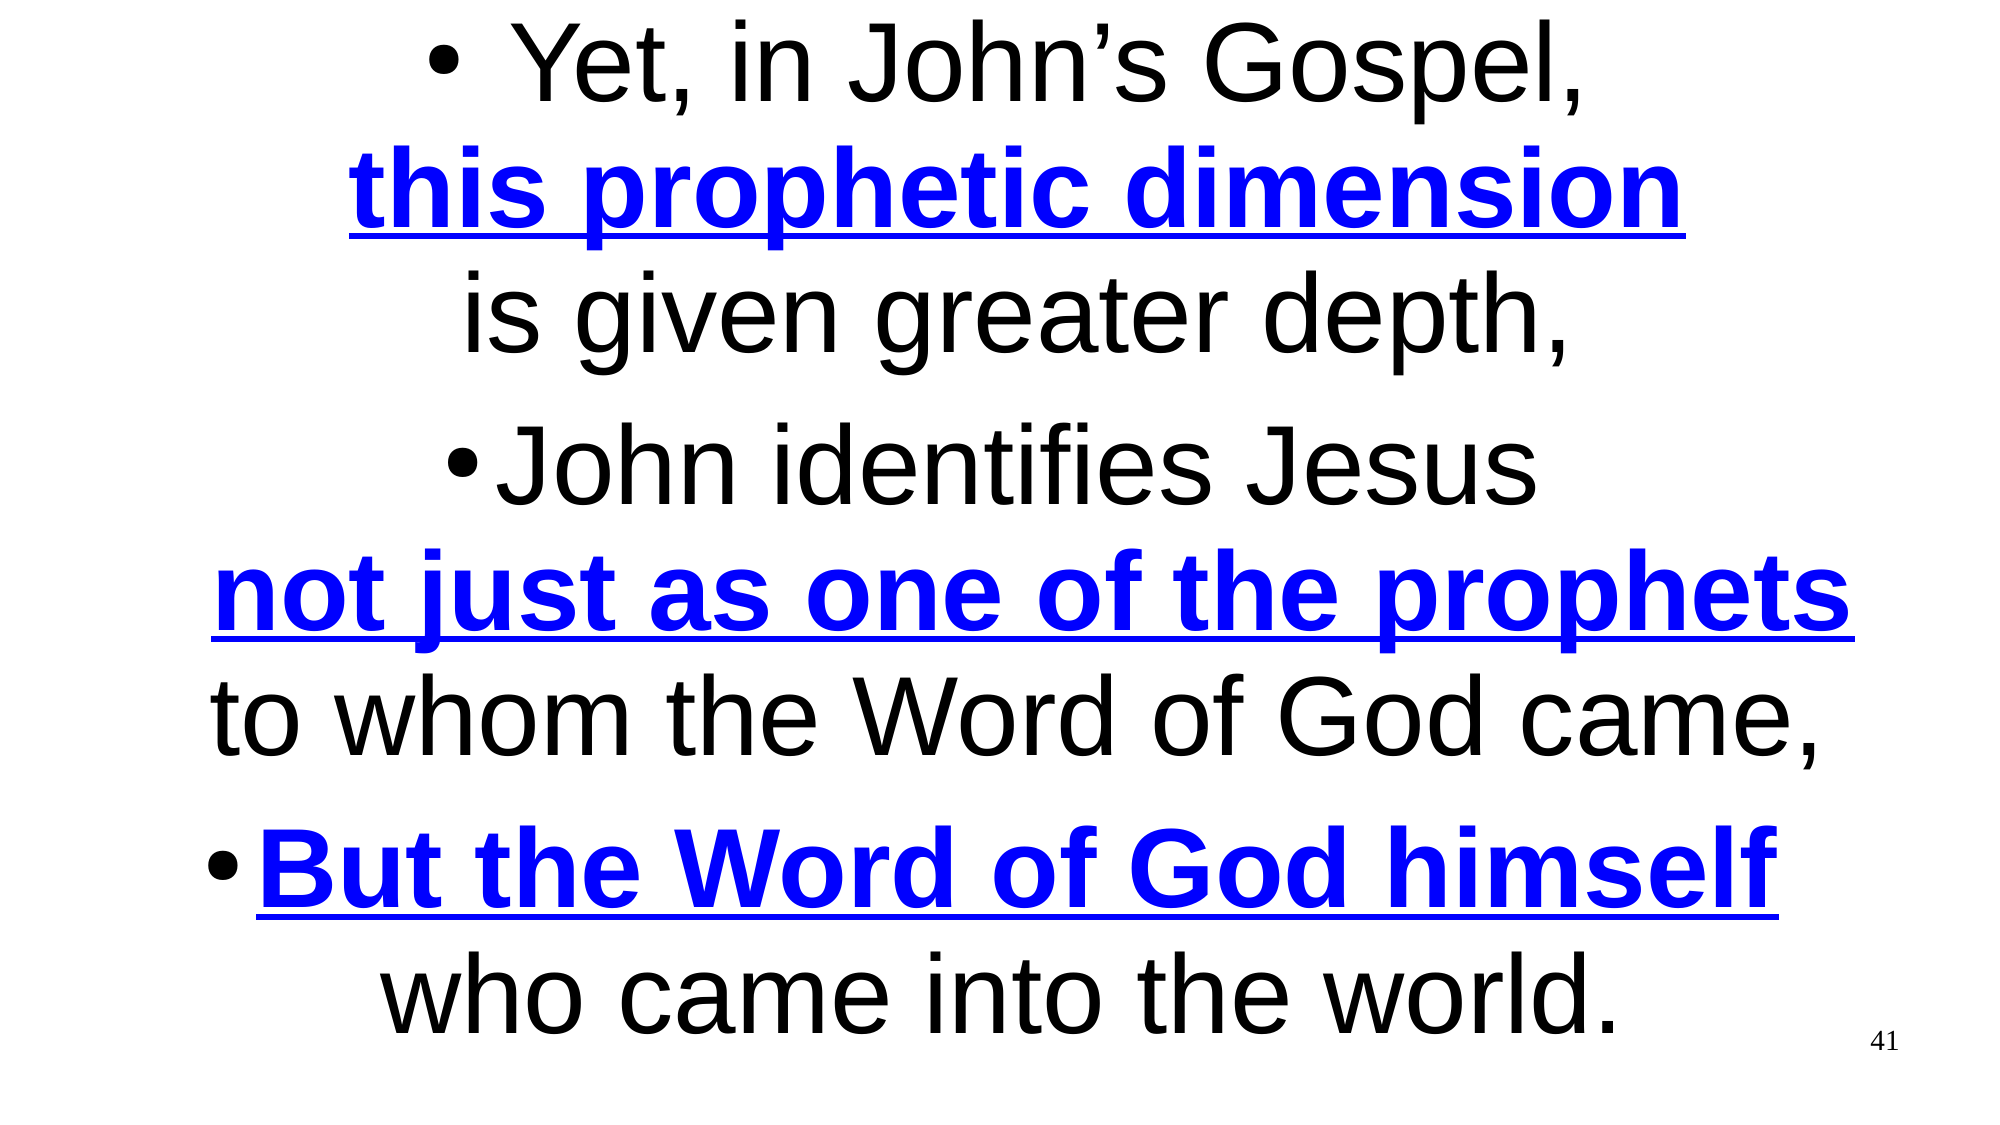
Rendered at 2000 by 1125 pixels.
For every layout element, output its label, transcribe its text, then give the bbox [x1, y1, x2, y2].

list Yet, in John’s Gospel, this prophetic dimension is given greater depth, John identifies Jesus not just as one of the prophets to whom the Word of God came, But the Word of God himself who came into the world. [0, 0, 1996, 1123]
